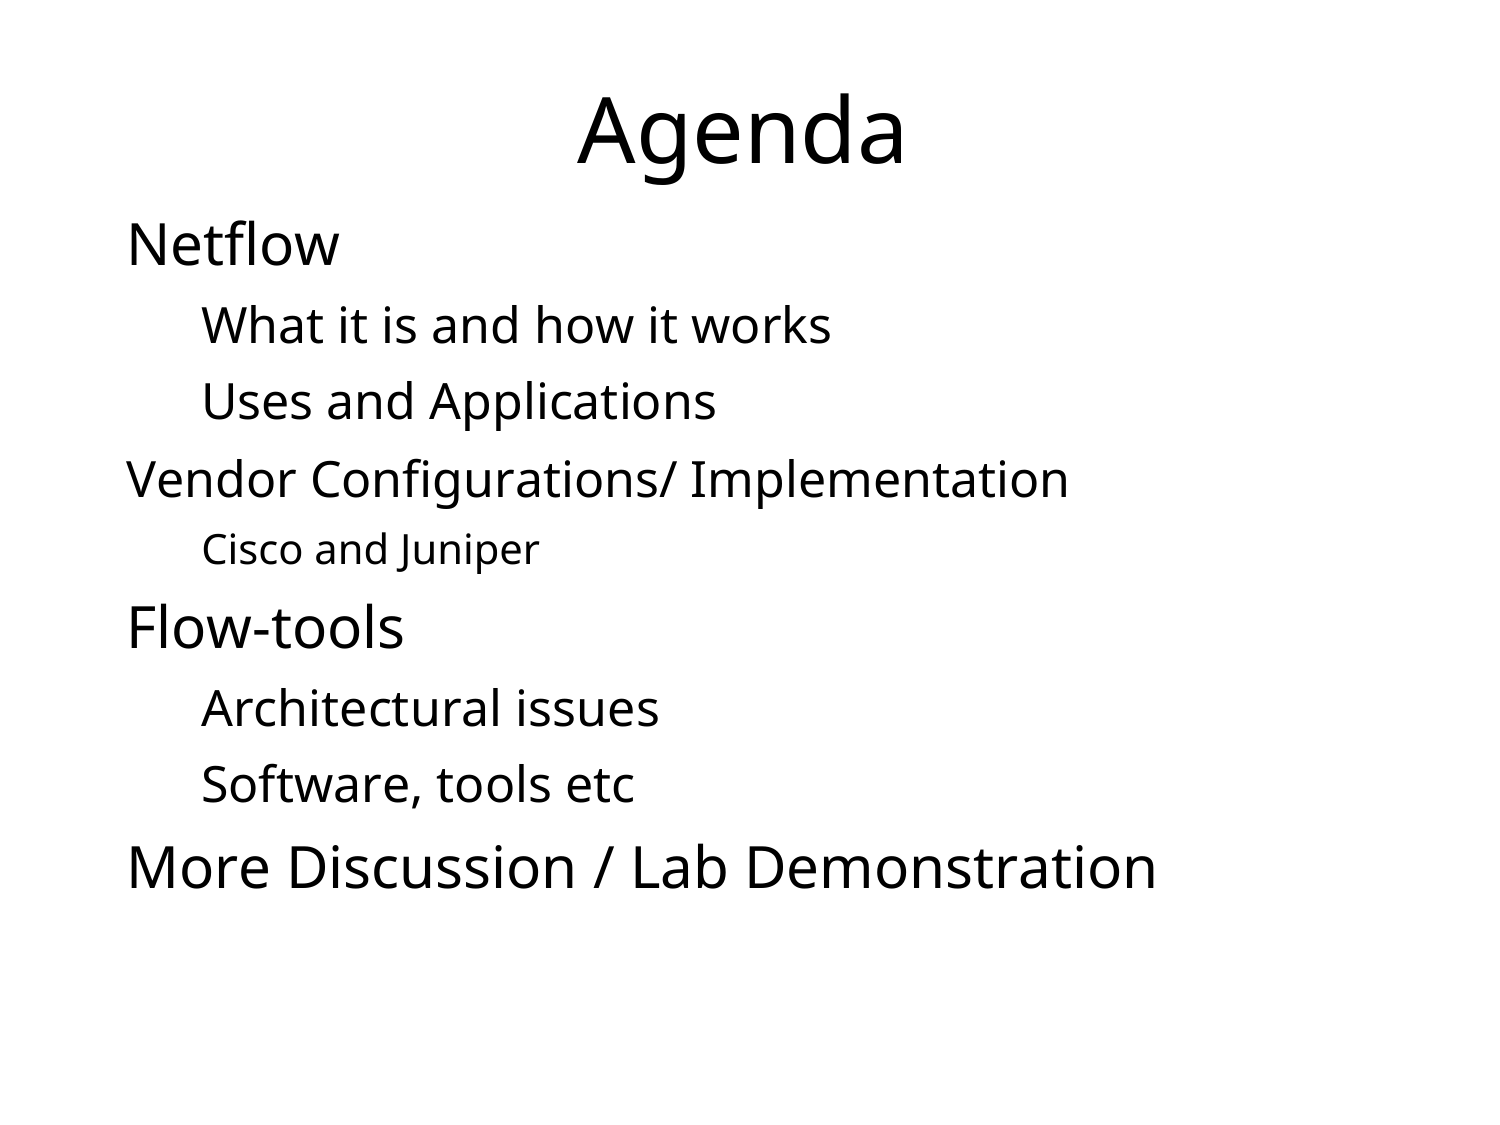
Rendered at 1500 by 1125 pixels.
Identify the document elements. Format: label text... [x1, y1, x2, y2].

list Netflow What it is and how it works Uses and Applications Vendor Configurations/ Implementation Cisco and Juniper Flow-tools Architectural issues Software, tools etc More Discussion / Lab Demonstration [112, 200, 1388, 1046]
title Agenda [112, 54, 1388, 200]
